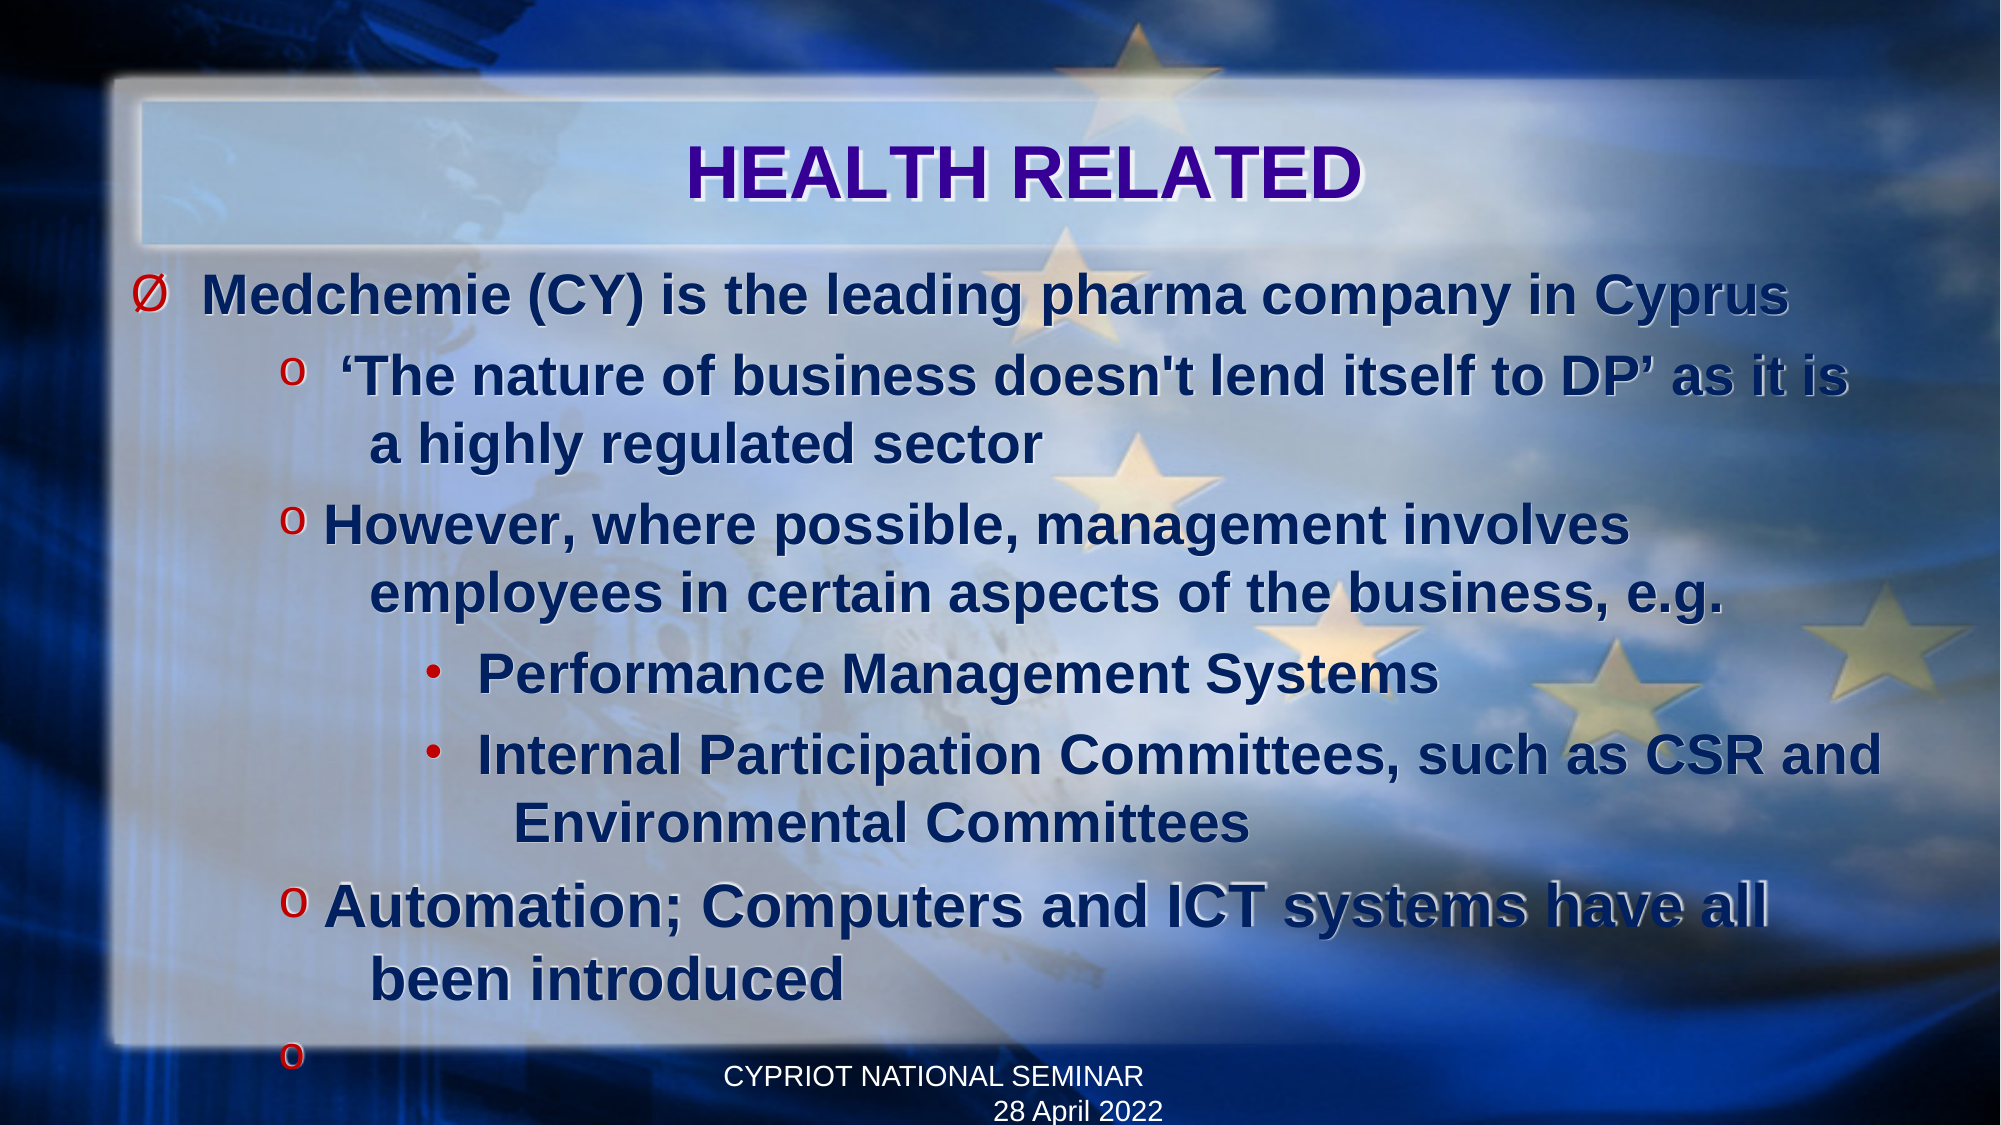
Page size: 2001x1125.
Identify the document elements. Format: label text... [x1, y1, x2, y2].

title HEALTH RELATED [150, 87, 1900, 249]
list Medchemie (CY) is the leading pharma company in Cyprus ‘The nature of business doesn't lend itself to DP’ as it is a highly regulated sector However, where possible, management involves employees in certain aspects of the business, e.g. Performance Management Systems Internal Participation Committees, such as CSR and Environmental Committees Automation; Computers and ICT systems have all been introduced [115, 249, 1900, 1025]
text_box CYPRIOT NATIONAL SEMINAR 28 April 2022 [708, 1050, 1342, 1125]
